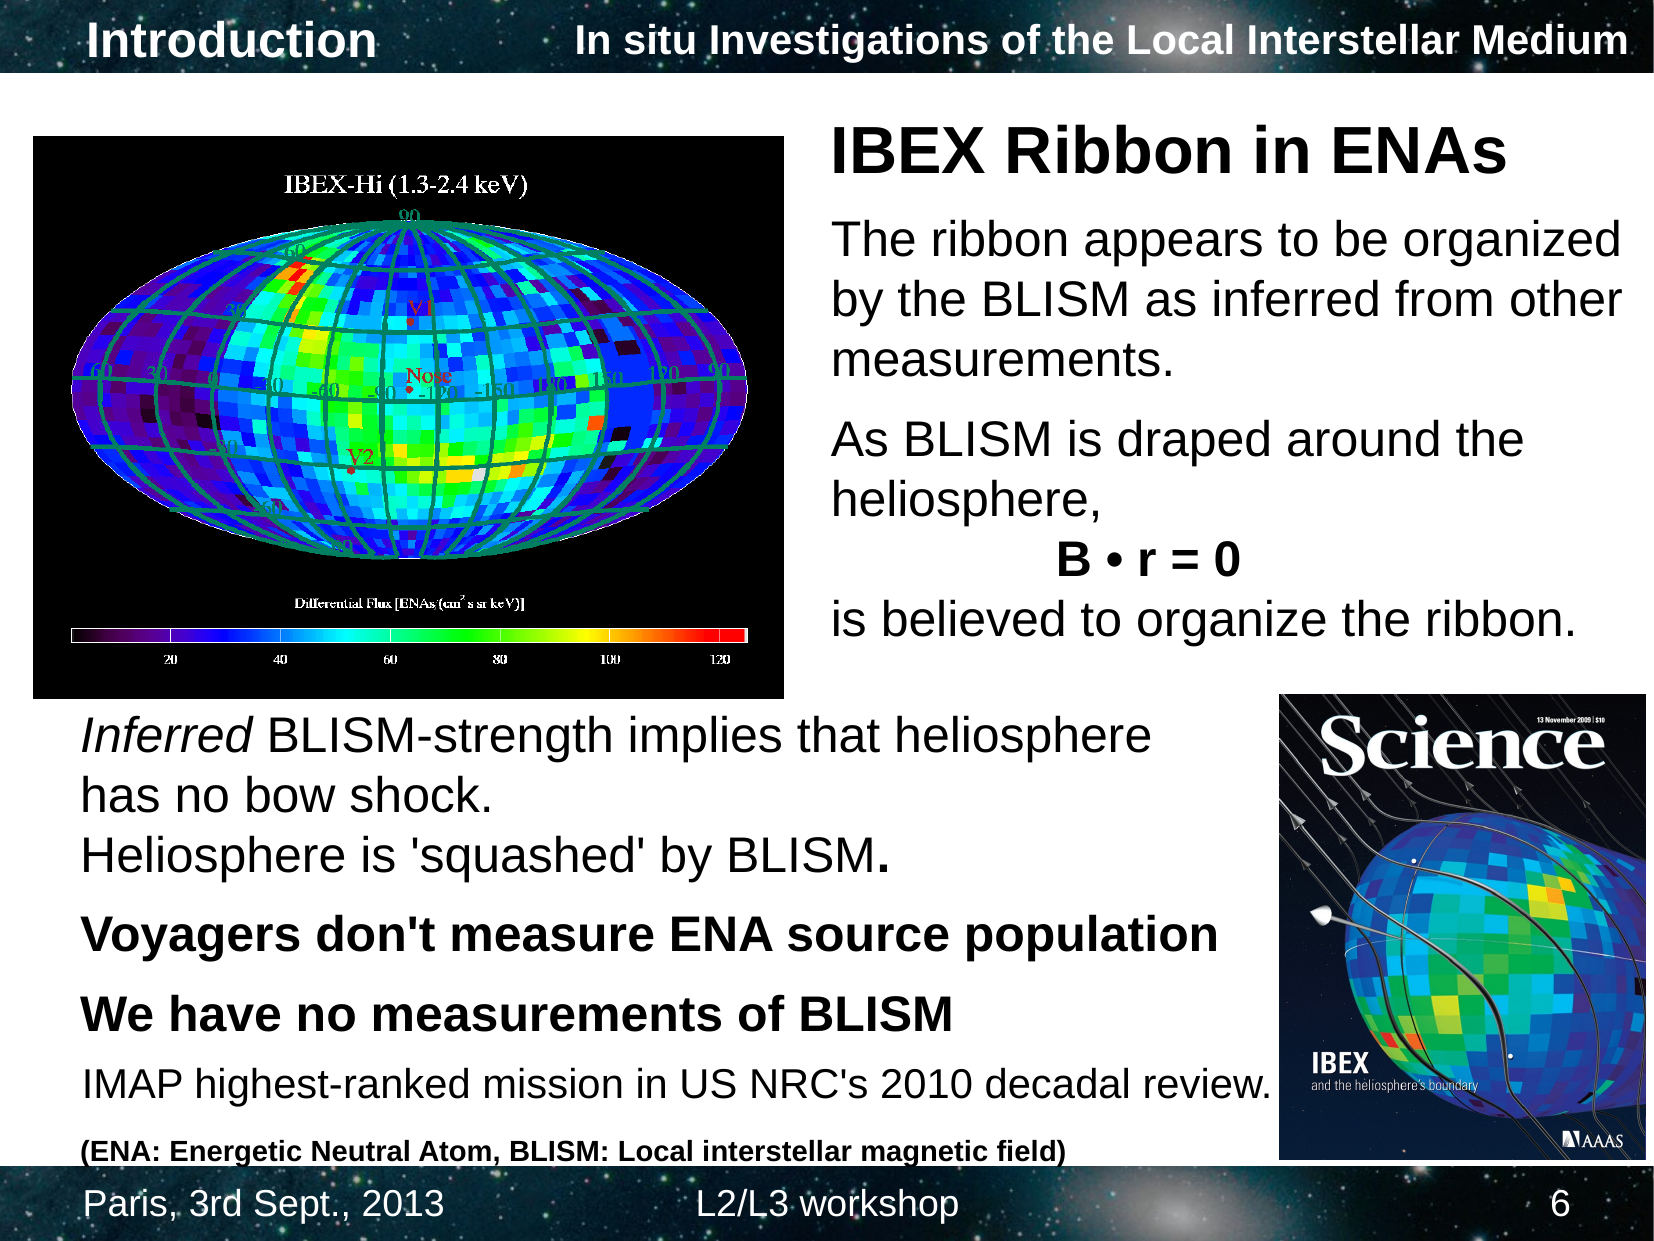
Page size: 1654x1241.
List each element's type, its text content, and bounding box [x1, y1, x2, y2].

text_box Introduction [71, 0, 393, 71]
picture [428, 1193, 438, 1201]
picture [1279, 694, 1646, 1160]
text_box IMAP highest-ranked mission in US NRC's 2010 decadal review. [67, 1053, 1522, 1124]
picture [0, 0, 248, 73]
picture [438, 1212, 443, 1222]
text_box IBEX Ribbon in ENAs The ribbon appears to be organized by the BLISM as inferred from other measurements. As BLISM is draped around the heliosphere, B • r = 0 is believed to organize the ribbon. [816, 99, 1648, 953]
text_box Inferred BLISM-strength implies that heliosphere has no bow shock. Heliosphere is 'squashed' by BLISM. Voyagers don't measure ENA source population We have no measurements of BLISM (ENA: Energetic Neutral Atom, BLISM: Local interstellar magnetic field) [65, 694, 1251, 1093]
picture [33, 136, 784, 699]
picture [379, 0, 1654, 73]
picture [0, 1166, 1654, 1241]
